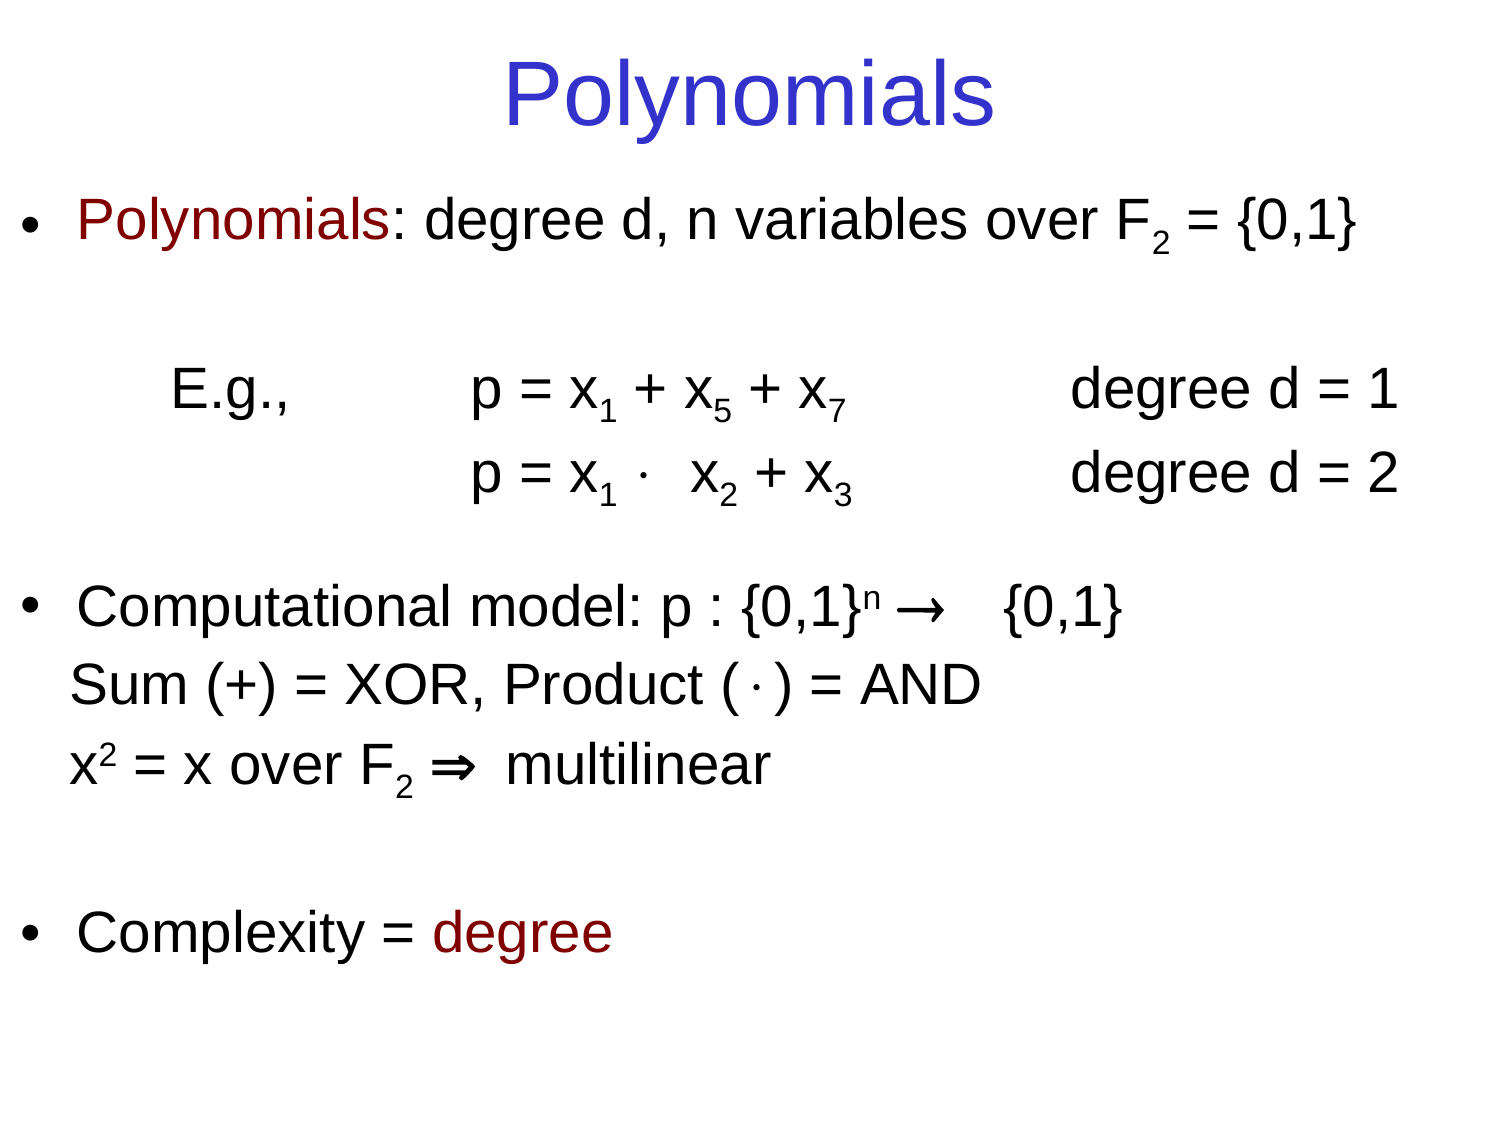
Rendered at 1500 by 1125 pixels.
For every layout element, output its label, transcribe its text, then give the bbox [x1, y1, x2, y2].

list Polynomials: degree d, n variables over F2 = {0,1} E.g., p = x1 + x5 + x7 degree d = 1 p = x1  x2 + x3 degree d = 2 Computational model: p : {0,1}n  {0,1} Sum (+) = XOR, Product () = AND x2 = x over F2  multilinear Complexity = degree [5, 99, 1500, 1101]
title Polynomials [112, 0, 1388, 188]
